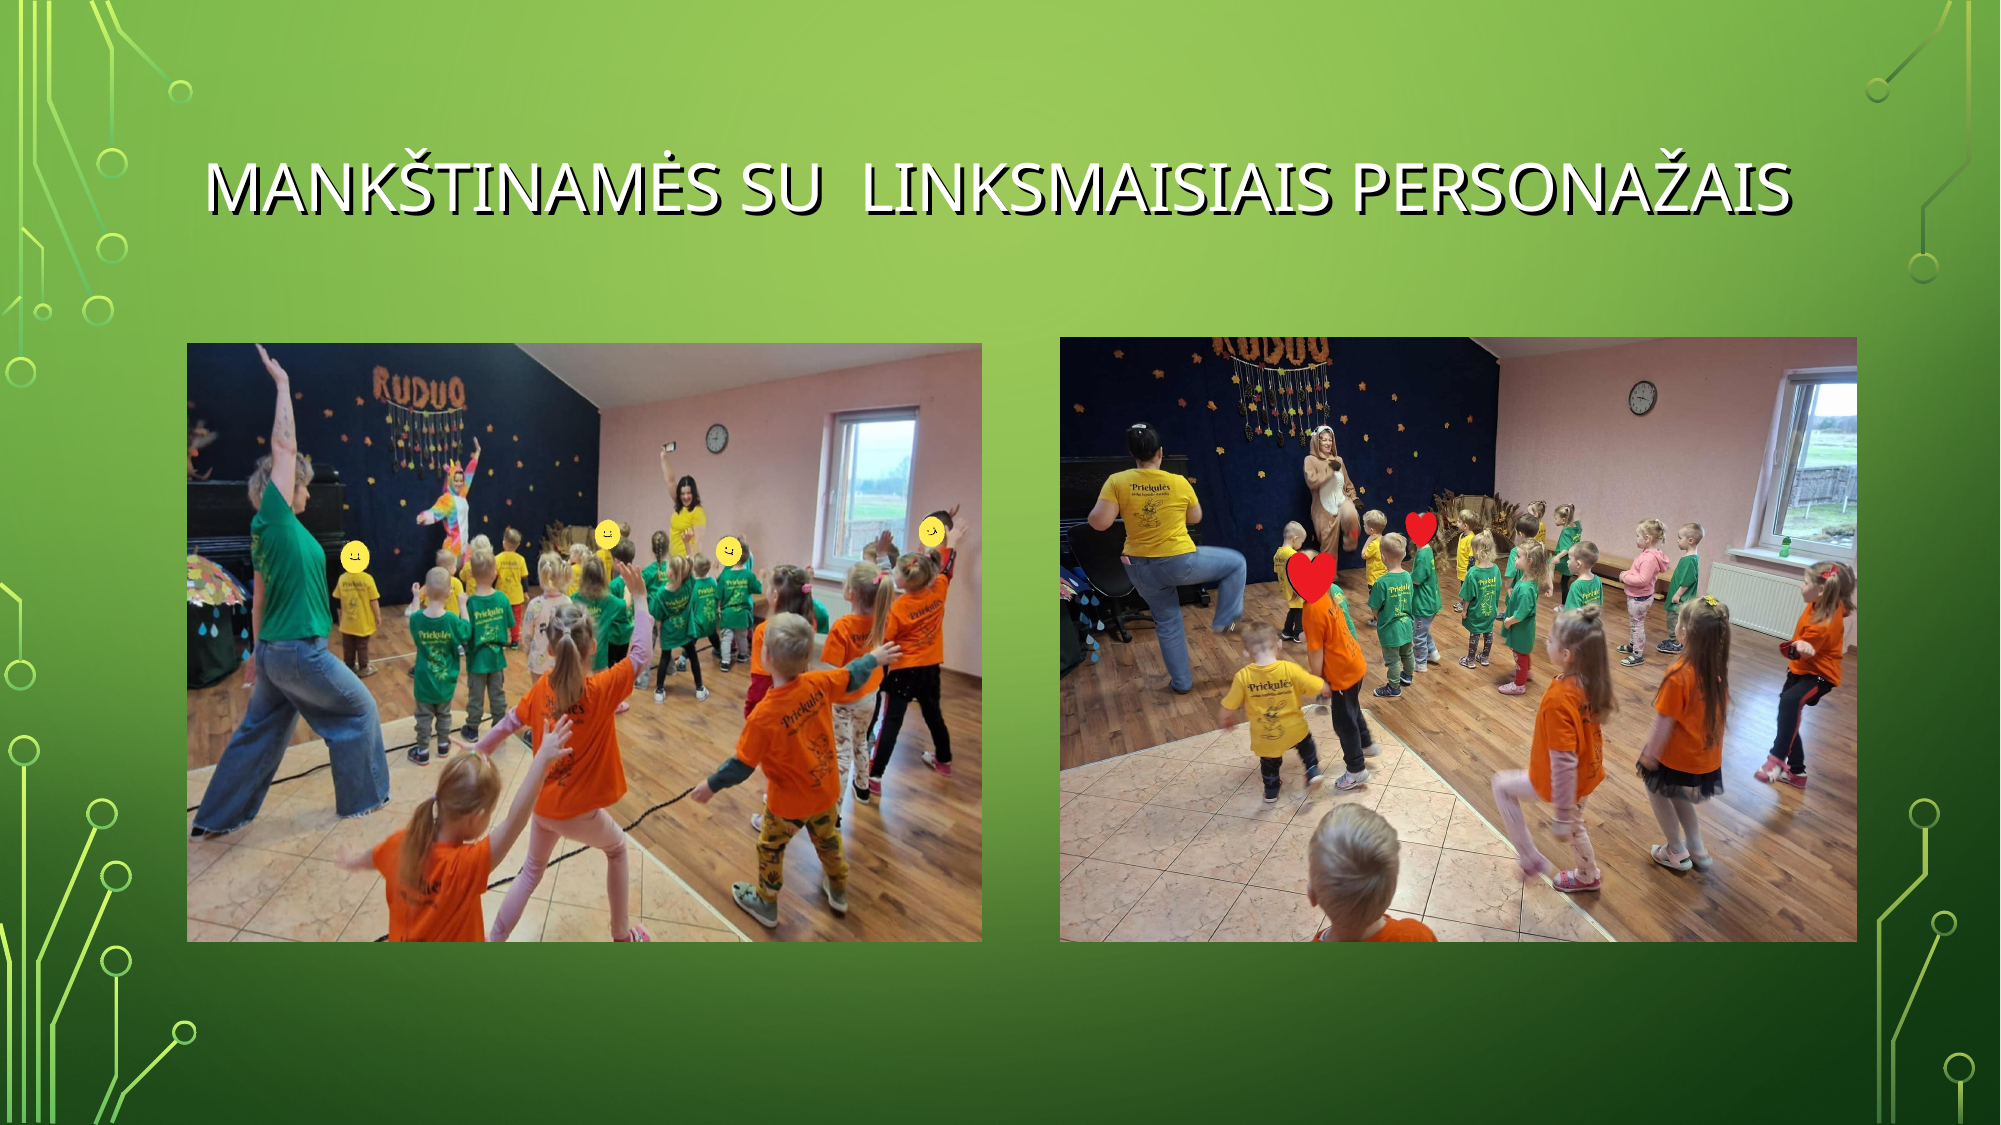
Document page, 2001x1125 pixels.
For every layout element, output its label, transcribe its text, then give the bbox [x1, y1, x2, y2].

picture [1060, 337, 1857, 942]
title Mankštinamės su linksmaisiais personažais [187, 101, 1813, 279]
picture [187, 343, 982, 942]
